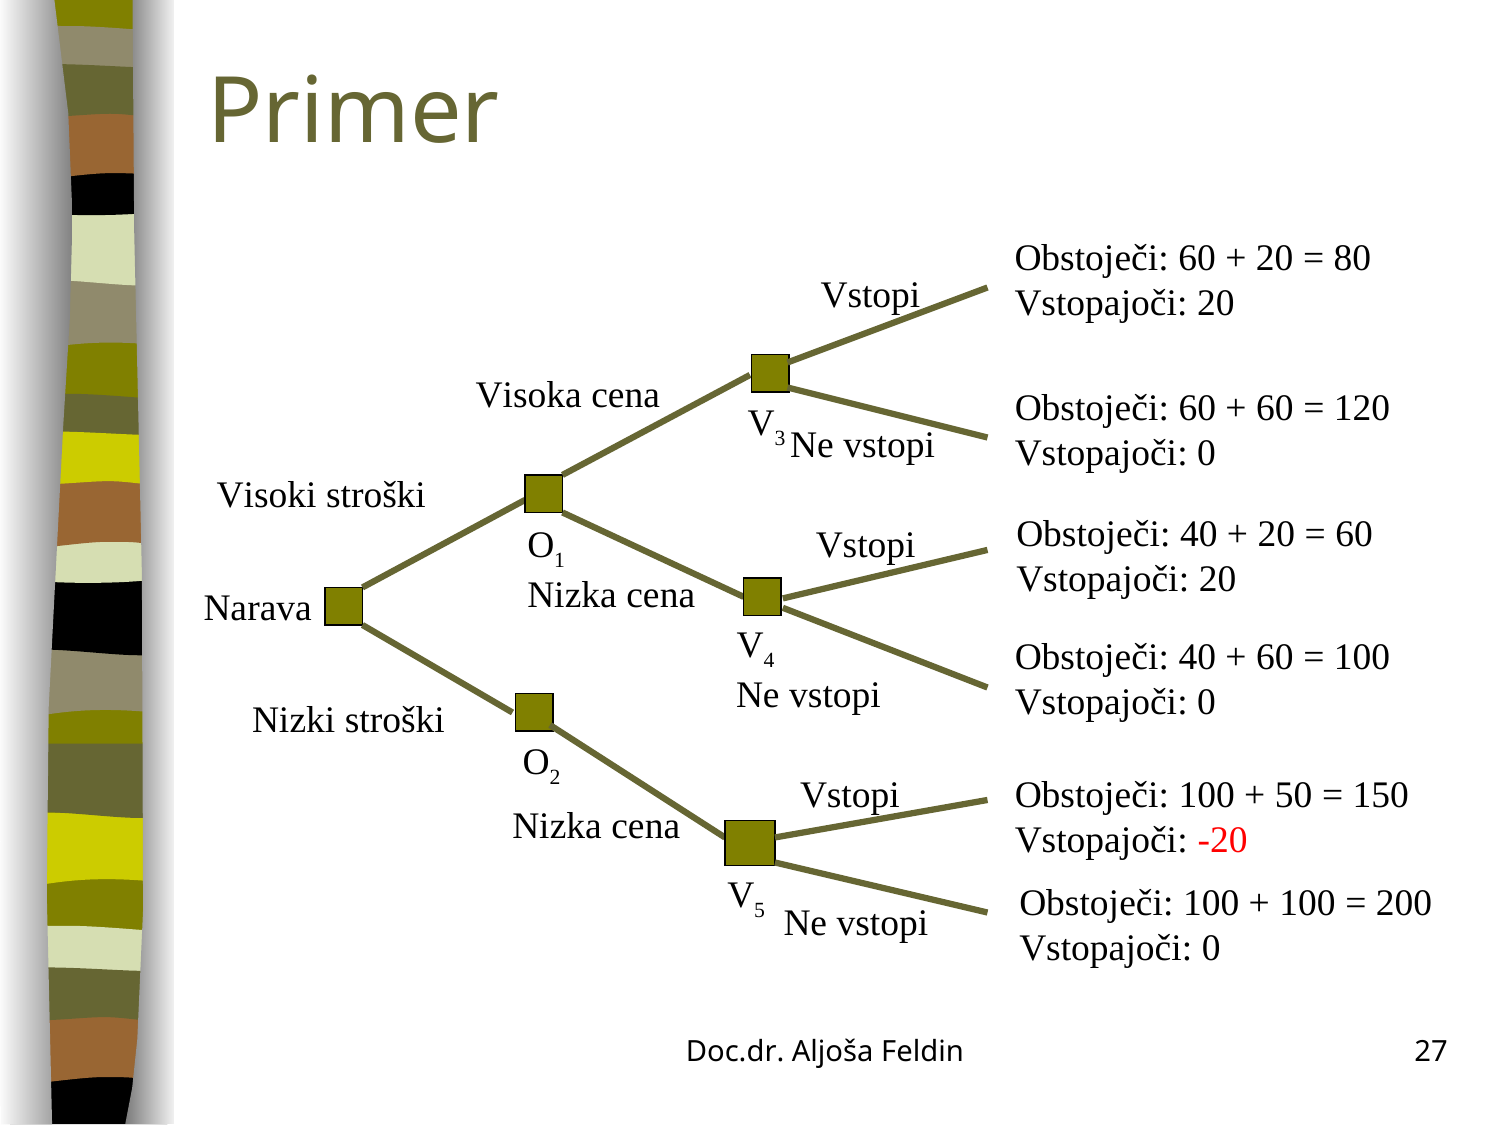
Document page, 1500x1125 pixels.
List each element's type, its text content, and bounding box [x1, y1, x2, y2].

text_box Obstoječi: 40 + 20 = 60 Vstopajoči: 20 [1001, 501, 1438, 607]
text_box [751, 354, 789, 390]
text_box Obstoječi: 40 + 60 = 100 Vstopajoči: 0 [999, 624, 1463, 731]
text_box Obstoječi: 60 + 60 = 120 Vstopajoči: 0 [999, 374, 1451, 481]
text_box Vstopi [762, 762, 938, 823]
text_box Narava [178, 574, 338, 636]
text_box O1 [572, 512, 588, 520]
text_box Visoka cena [450, 362, 676, 423]
text_box Obstoječi: 100 + 50 = 150 Vstopajoči: -20 [999, 762, 1476, 868]
text_box V4 [721, 612, 810, 662]
text_box V3 [732, 390, 821, 458]
text_box Nizka cena [512, 562, 738, 623]
text_box [743, 578, 782, 612]
text_box Vstopi [780, 512, 931, 574]
text_box Doc.dr. Aljoša Feldin [587, 1025, 1063, 1101]
text_box Vstopi [777, 262, 936, 323]
text_box V5 [712, 862, 788, 930]
text_box Ne vstopi [721, 662, 938, 723]
text_box O1 [512, 512, 588, 562]
text_box O2 [564, 729, 583, 741]
text_box <number> [1149, 1025, 1463, 1101]
text_box Visoki stroški [201, 462, 463, 523]
text_box [515, 693, 554, 729]
text_box Nizka cena [482, 793, 696, 855]
text_box Ne vstopi [744, 412, 951, 473]
text_box Obstoječi: 60 + 20 = 80 Vstopajoči: 20 [999, 224, 1413, 331]
text_box [524, 474, 563, 512]
text_box Obstoječi: 100 + 100 = 200 Vstopajoči: 0 [1004, 870, 1476, 976]
text_box [338, 587, 363, 625]
text_box O2 [507, 729, 583, 793]
text_box [725, 820, 775, 862]
text_box Ne vstopi [768, 890, 982, 952]
text_box Nizki stroški [237, 687, 476, 748]
title Primer [192, 12, 1468, 201]
